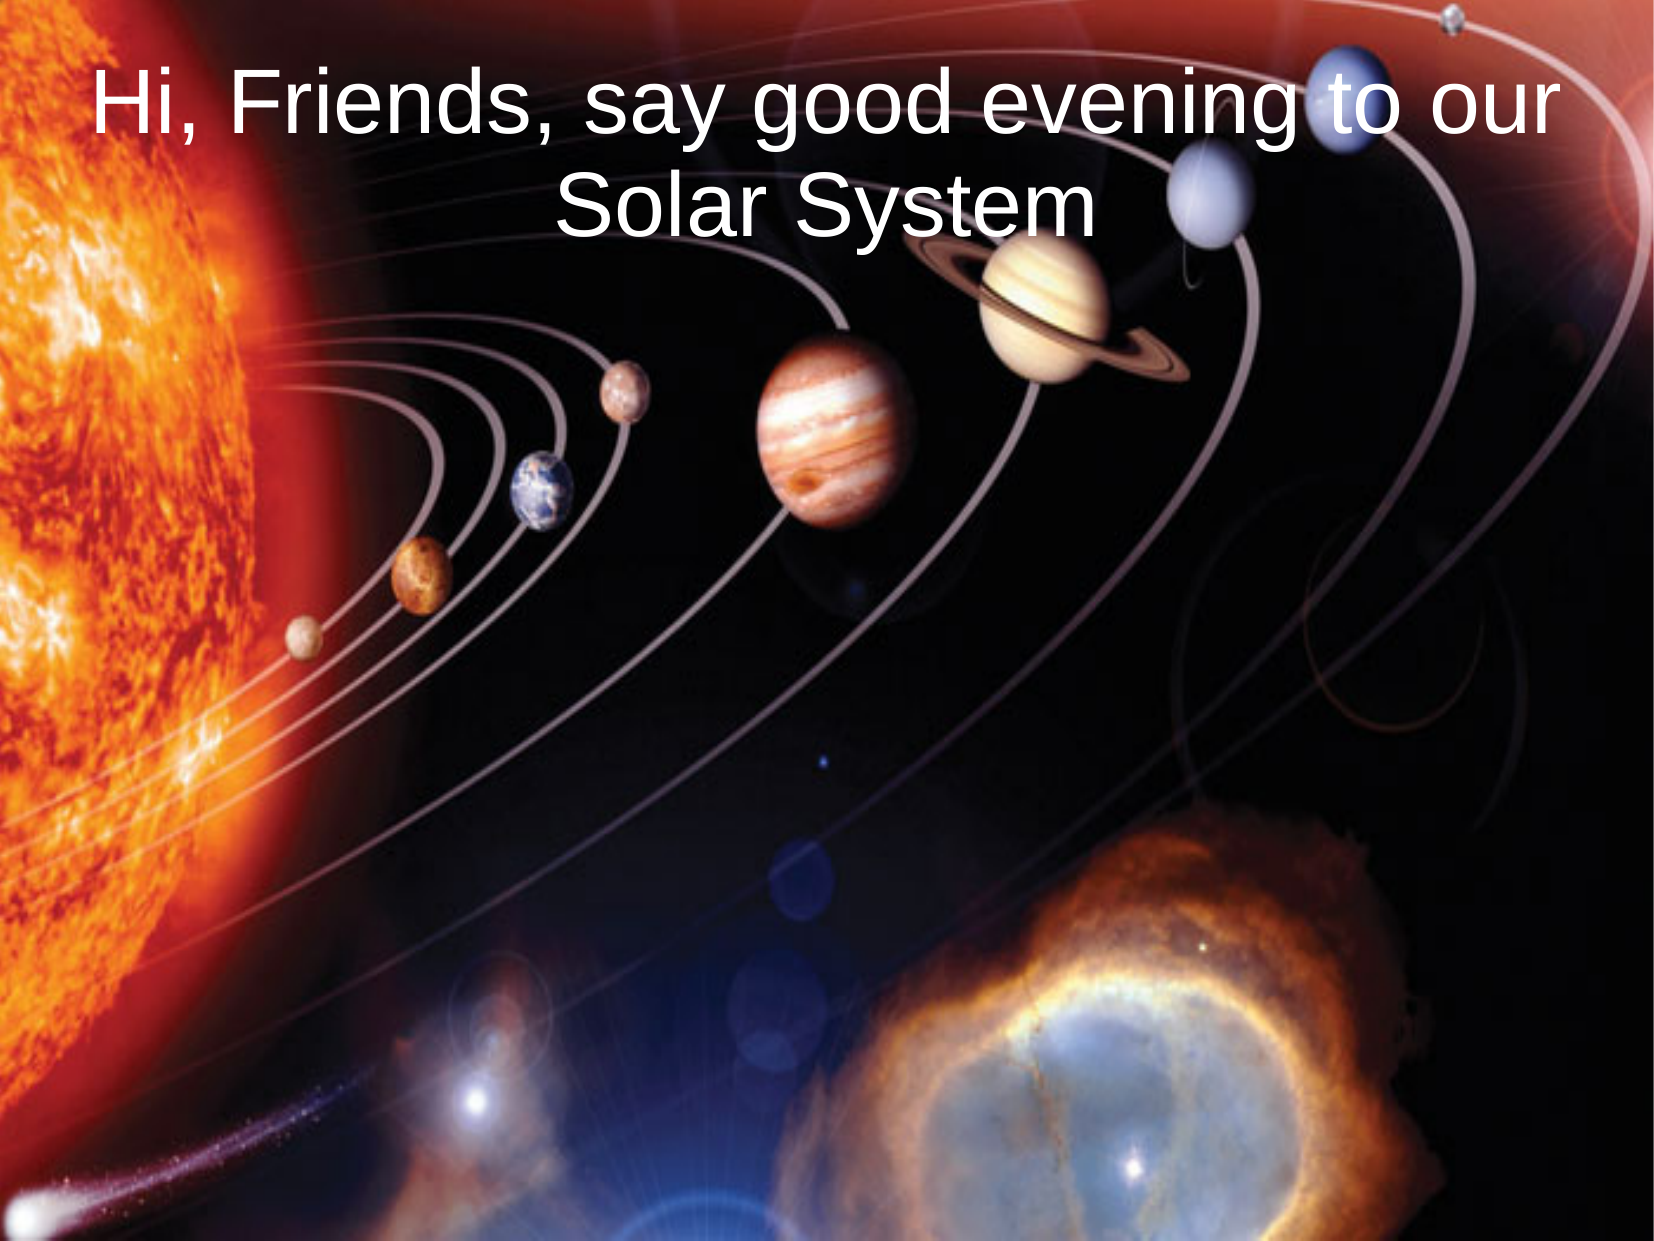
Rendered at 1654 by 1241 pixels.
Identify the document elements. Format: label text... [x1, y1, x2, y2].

title Hi, Friends, say good evening to our Solar System [82, 50, 1571, 256]
picture [0, 0, 1654, 1241]
